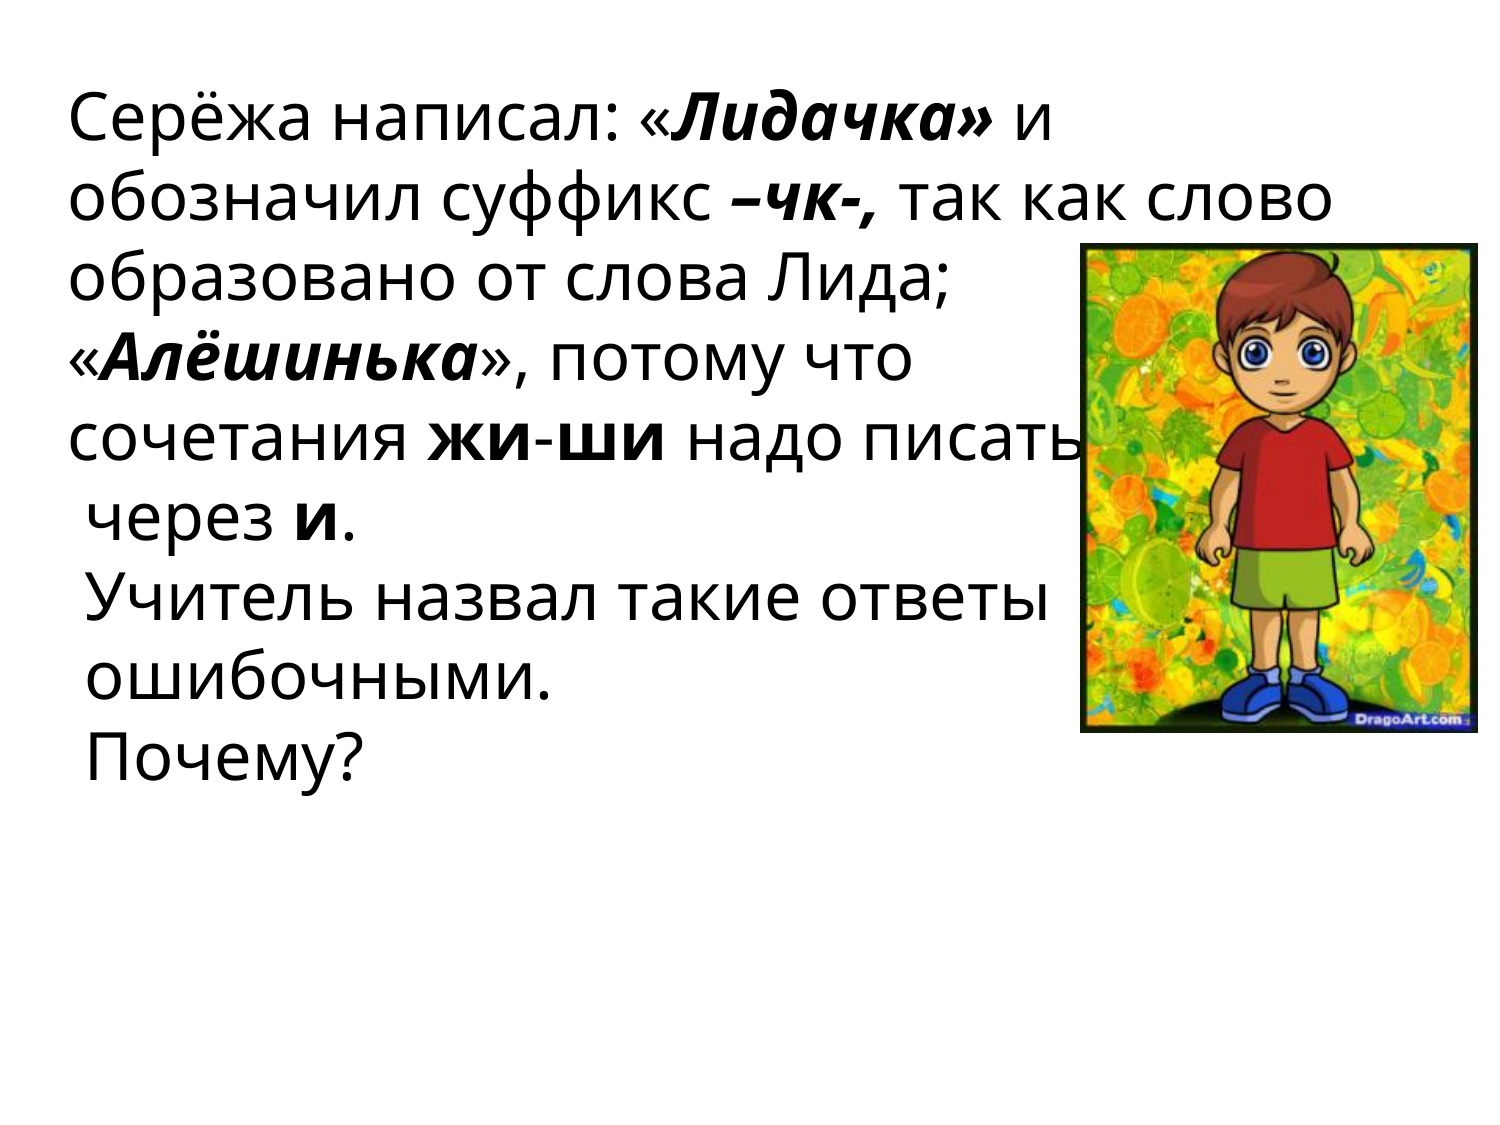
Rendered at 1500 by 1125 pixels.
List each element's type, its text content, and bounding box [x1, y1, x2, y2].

picture [1080, 243, 1478, 734]
text_box Серёжа написал: «Лидачка» и обозначил суффикс –чк-, так как слово образовано от слова Лида; «Алёшинька», потому что сочетания жи-ши надо писать через и. Учитель назвал такие ответы ошибочными. Почему? [53, 66, 1376, 801]
